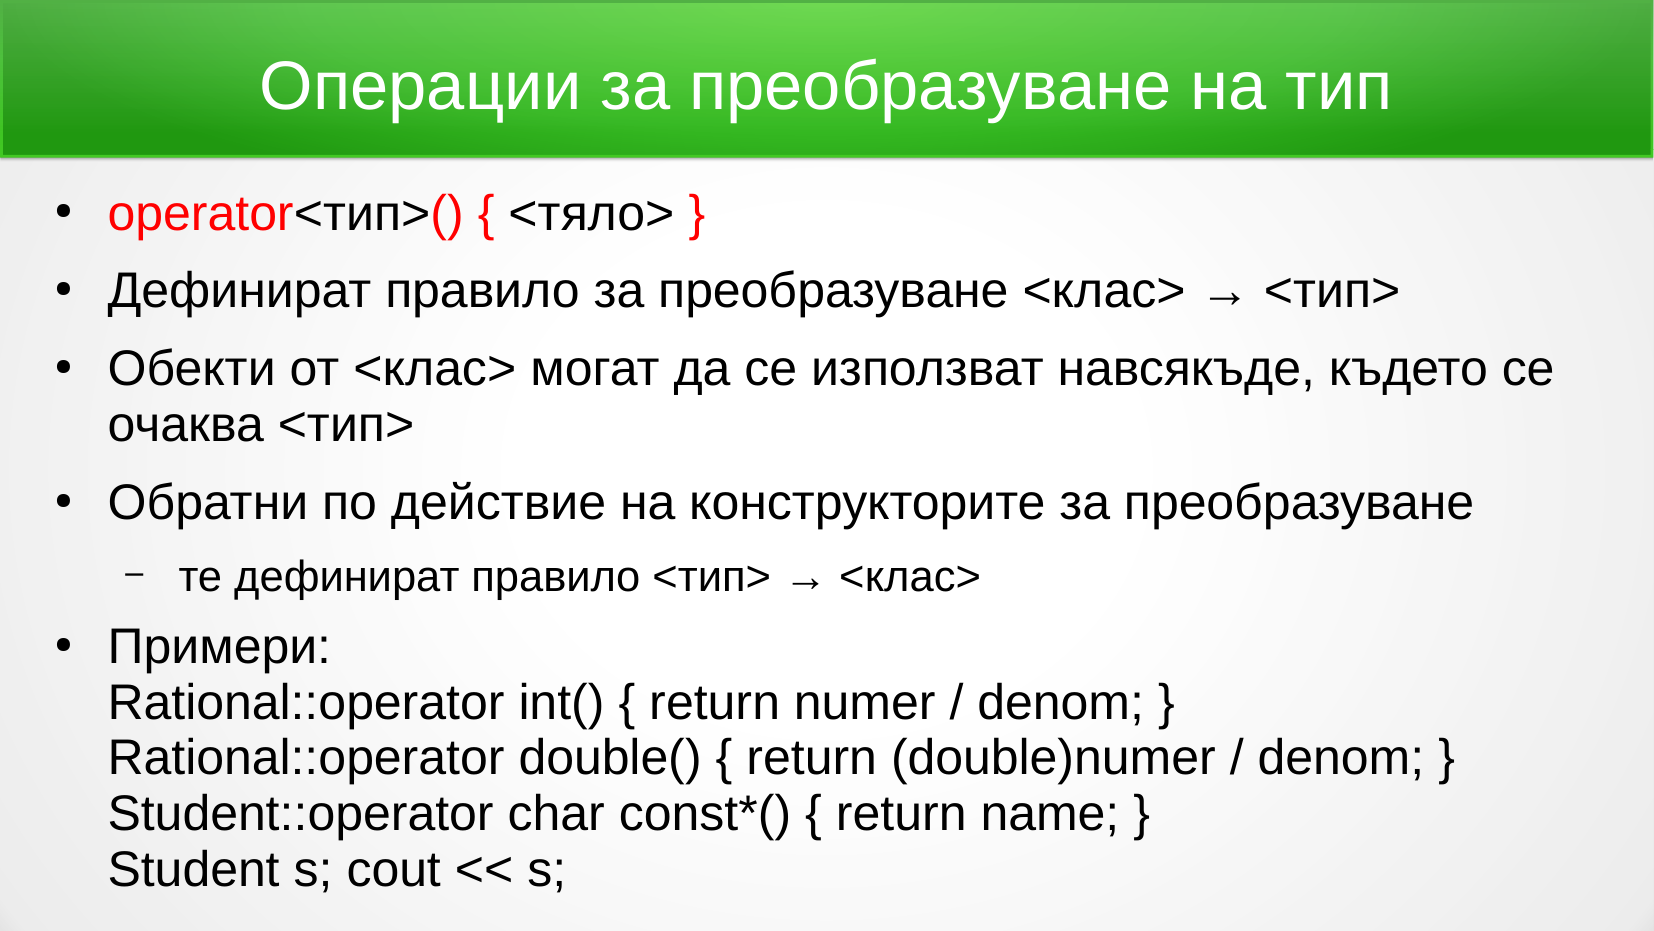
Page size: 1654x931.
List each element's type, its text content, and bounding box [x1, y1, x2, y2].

title Операции за преобразуване на тип [82, 37, 1571, 135]
list operator<тип>() { <тяло> } Дефинират правило за преобразуване <клас> → <тип> Обекти от <клас> могат да се използват навсякъде, където се очаква <тип> Обратни по действие на конструкторите за преобразуване те дефинират правило <тип> → <клас> Примери: Rational::operator int() { return numer / denom; } Rational::operator double() { return (double)numer / denom; } Student::operator char const*() { return name; } Student s; cout << s; [36, 184, 1619, 910]
